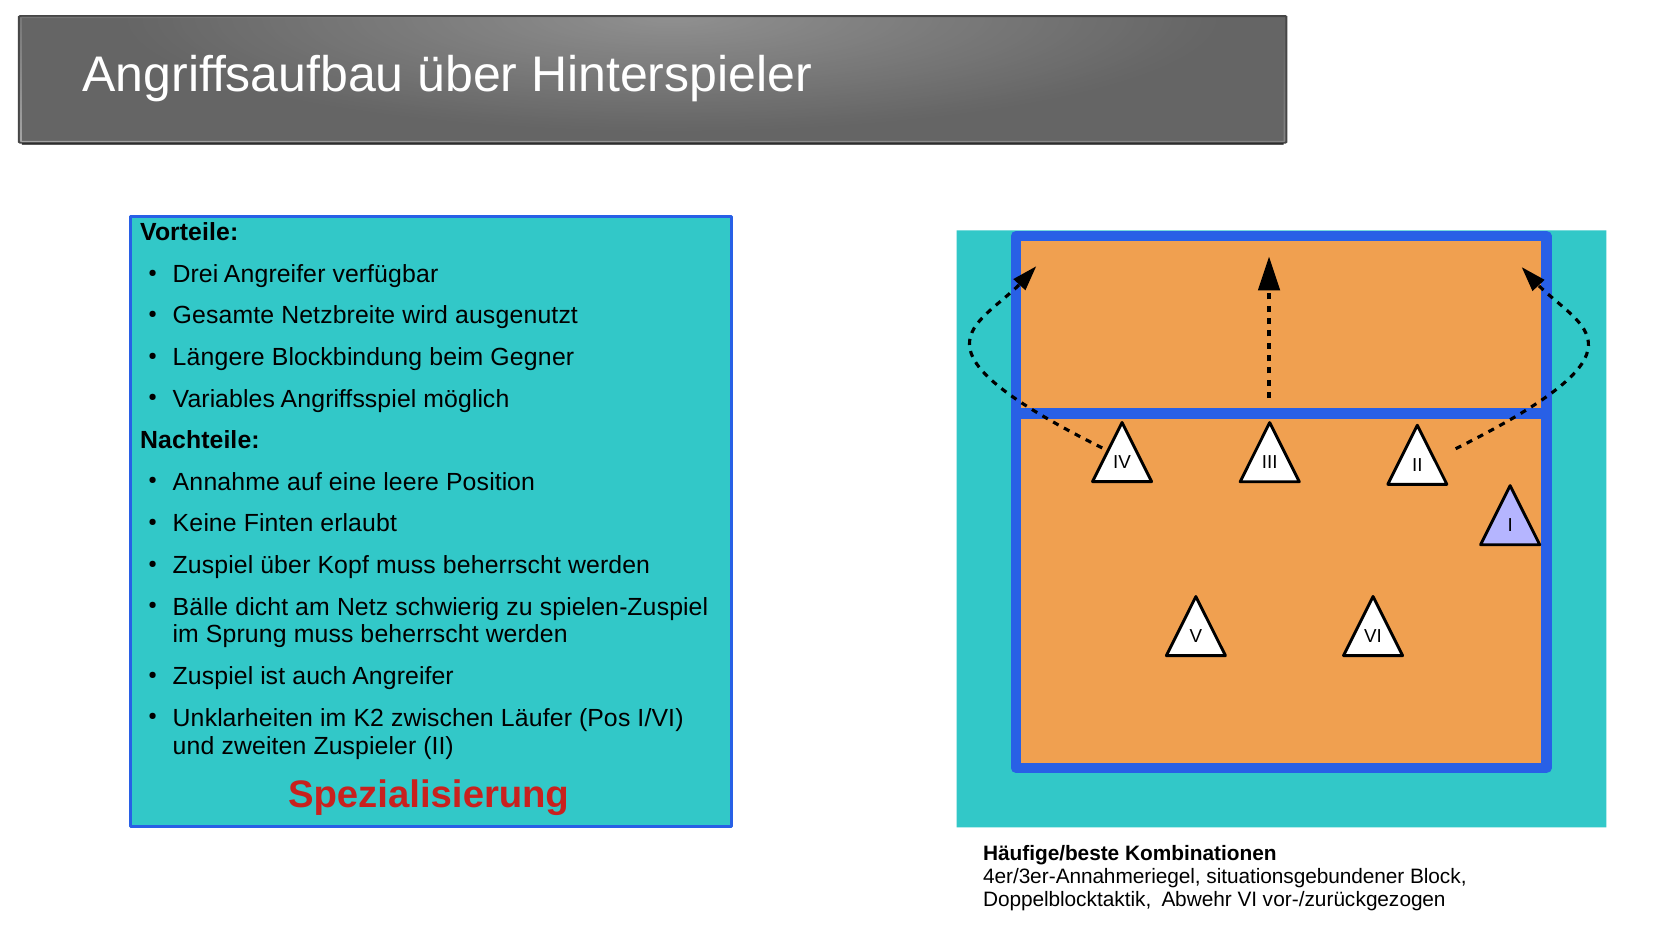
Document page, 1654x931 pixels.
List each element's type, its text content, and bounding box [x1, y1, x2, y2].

title Angriffsaufbau über Hinterspieler [82, 29, 1235, 119]
text_box IV [1092, 422, 1152, 482]
text_box III [1240, 422, 1300, 482]
text_box V [1166, 596, 1226, 656]
text_box I [1480, 485, 1540, 545]
list Vorteile: Drei Angreifer verfügbar Gesamte Netzbreite wird ausgenutzt Längere Blockbindung beim Gegner Variables Angriffsspiel möglich Nachteile: Annahme auf eine leere Position Keine Finten erlaubt Zuspiel über Kopf muss beherrscht werden Bälle dicht am Netz schwierig zu spielen-Zuspiel im Sprung muss beherrscht werden Zuspiel ist auch Angreifer Unklarheiten im K2 zwischen Läufer (Pos I/VI) und zweiten Zuspieler (II) Spezialisierung [130, 216, 732, 827]
text_box Häufige/beste Kombinationen 4er/3er-Annahmeriegel, situationsgebundener Block, Doppelblocktaktik, Abwehr VI vor-/zurückgezogen [968, 833, 1607, 919]
text_box II [1387, 425, 1447, 485]
text_box VI [1343, 596, 1403, 656]
